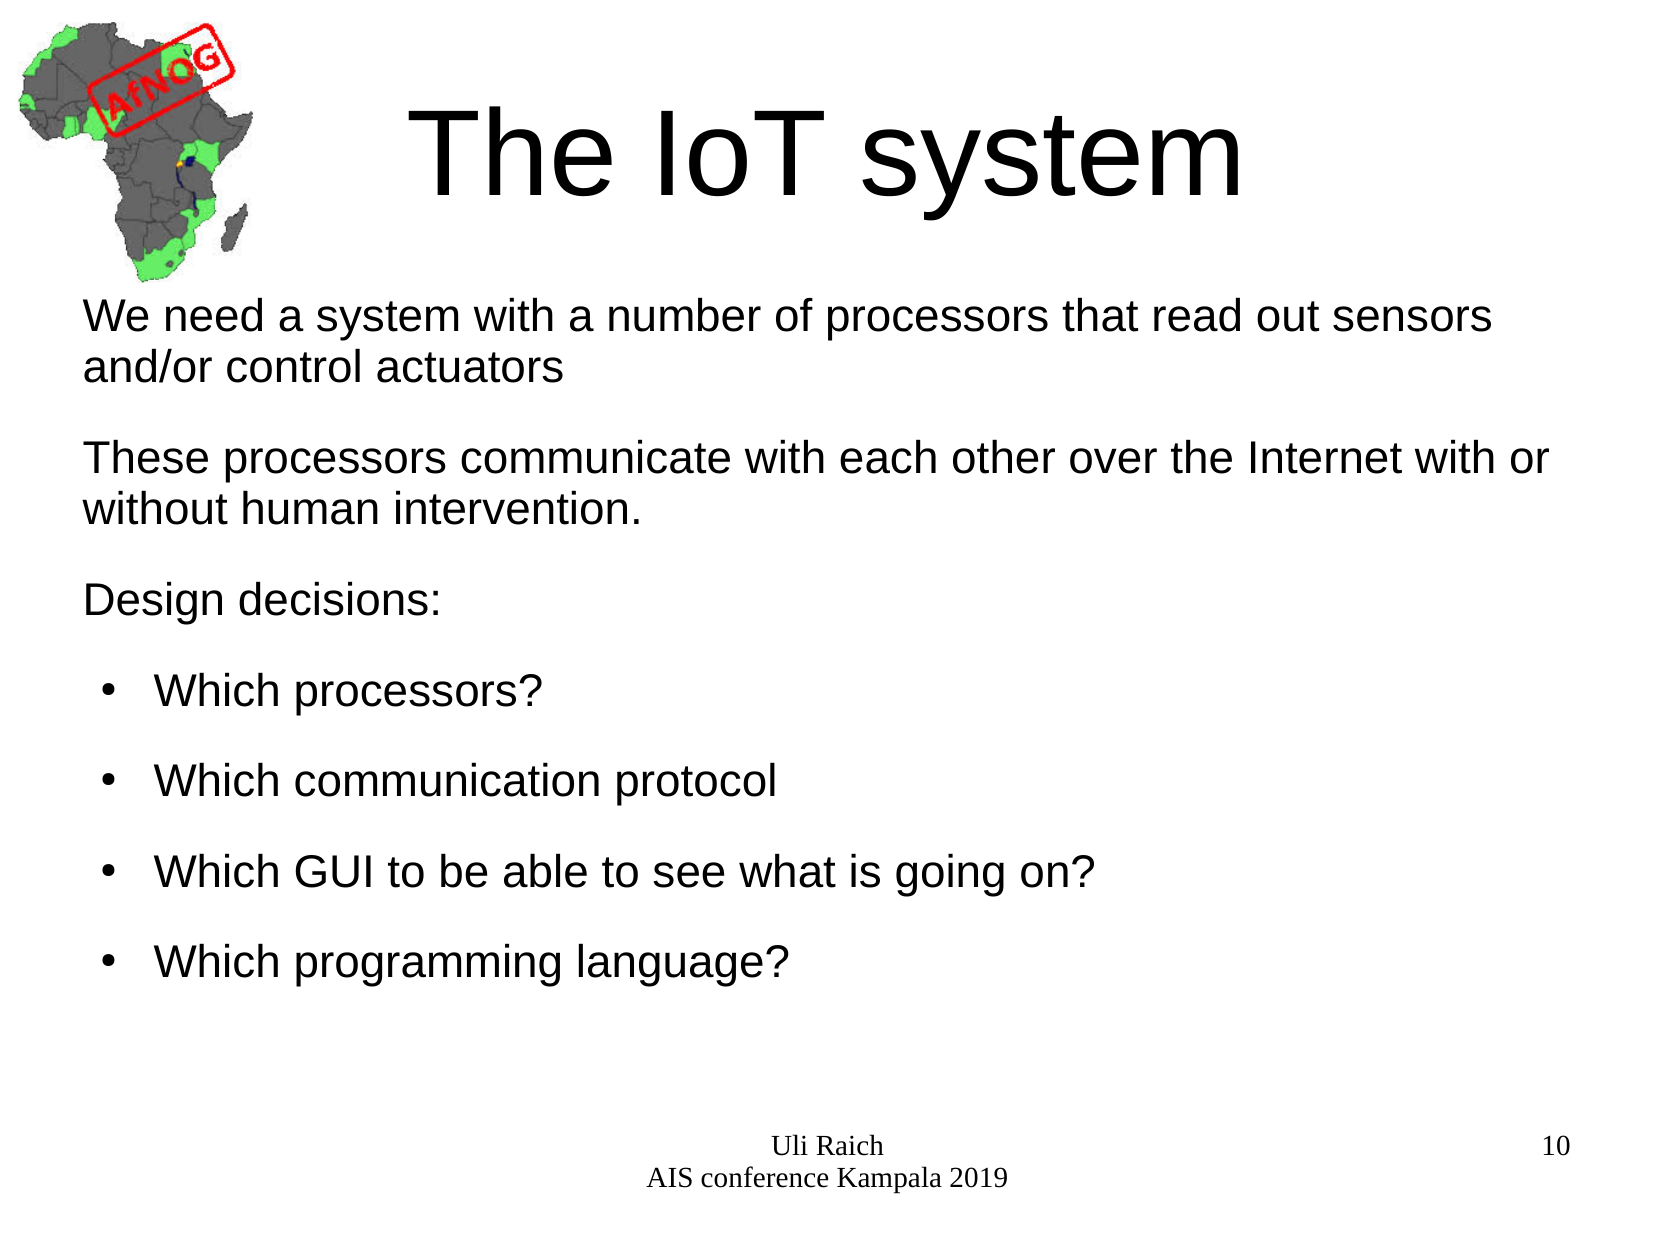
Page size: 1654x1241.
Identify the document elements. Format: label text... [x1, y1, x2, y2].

picture [9, 0, 259, 291]
title The IoT system [82, 49, 1571, 257]
list We need a system with a number of processors that read out sensors and/or control actuators These processors communicate with each other over the Internet with or without human intervention. Design decisions: Which processors? Which communication protocol Which GUI to be able to see what is going on? Which programming language? [82, 290, 1571, 1010]
